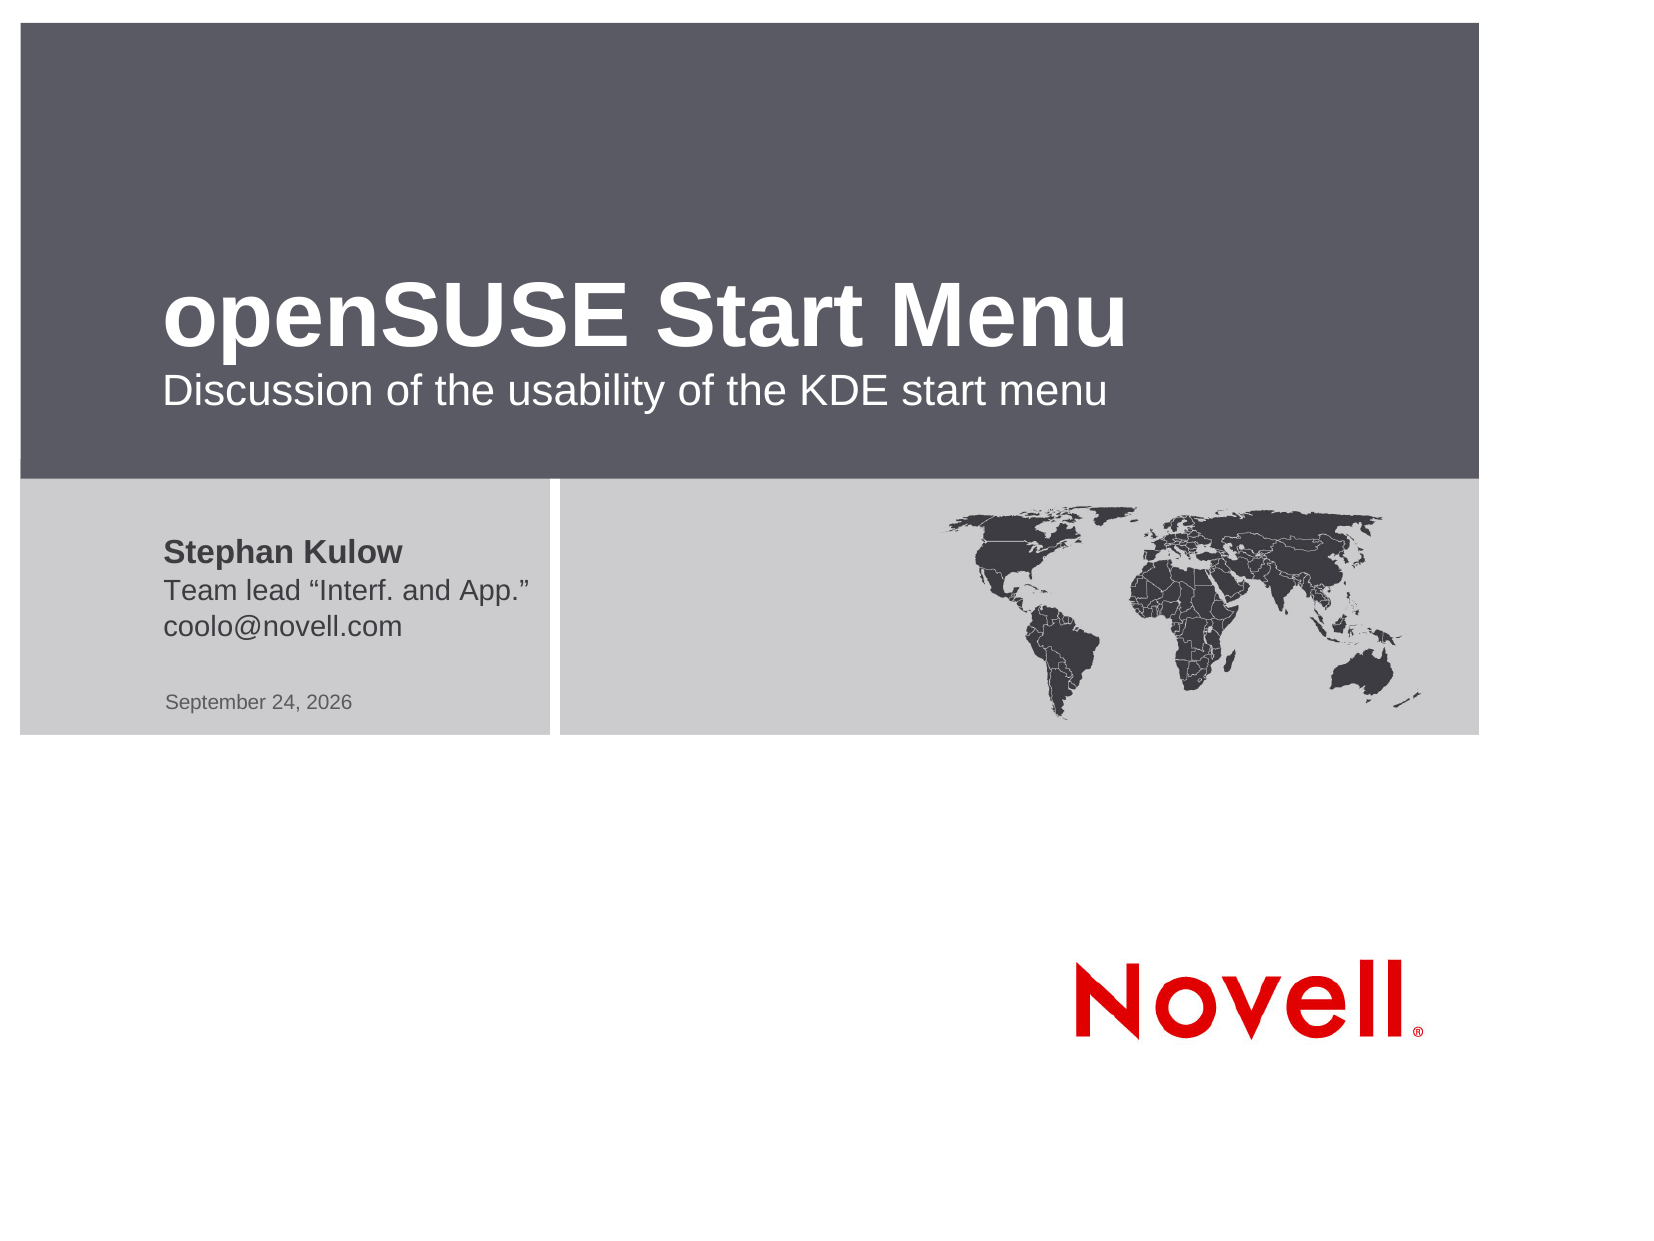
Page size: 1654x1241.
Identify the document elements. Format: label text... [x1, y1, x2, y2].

subtitle Stephan Kulow Team lead “Interf. and App.” coolo@novell.com [163, 501, 559, 672]
title openSUSE Start Menu Discussion of the usability of the KDE start menu [162, 164, 1476, 415]
picture [20, 479, 550, 735]
picture [560, 479, 1479, 735]
picture [1066, 951, 1430, 1047]
